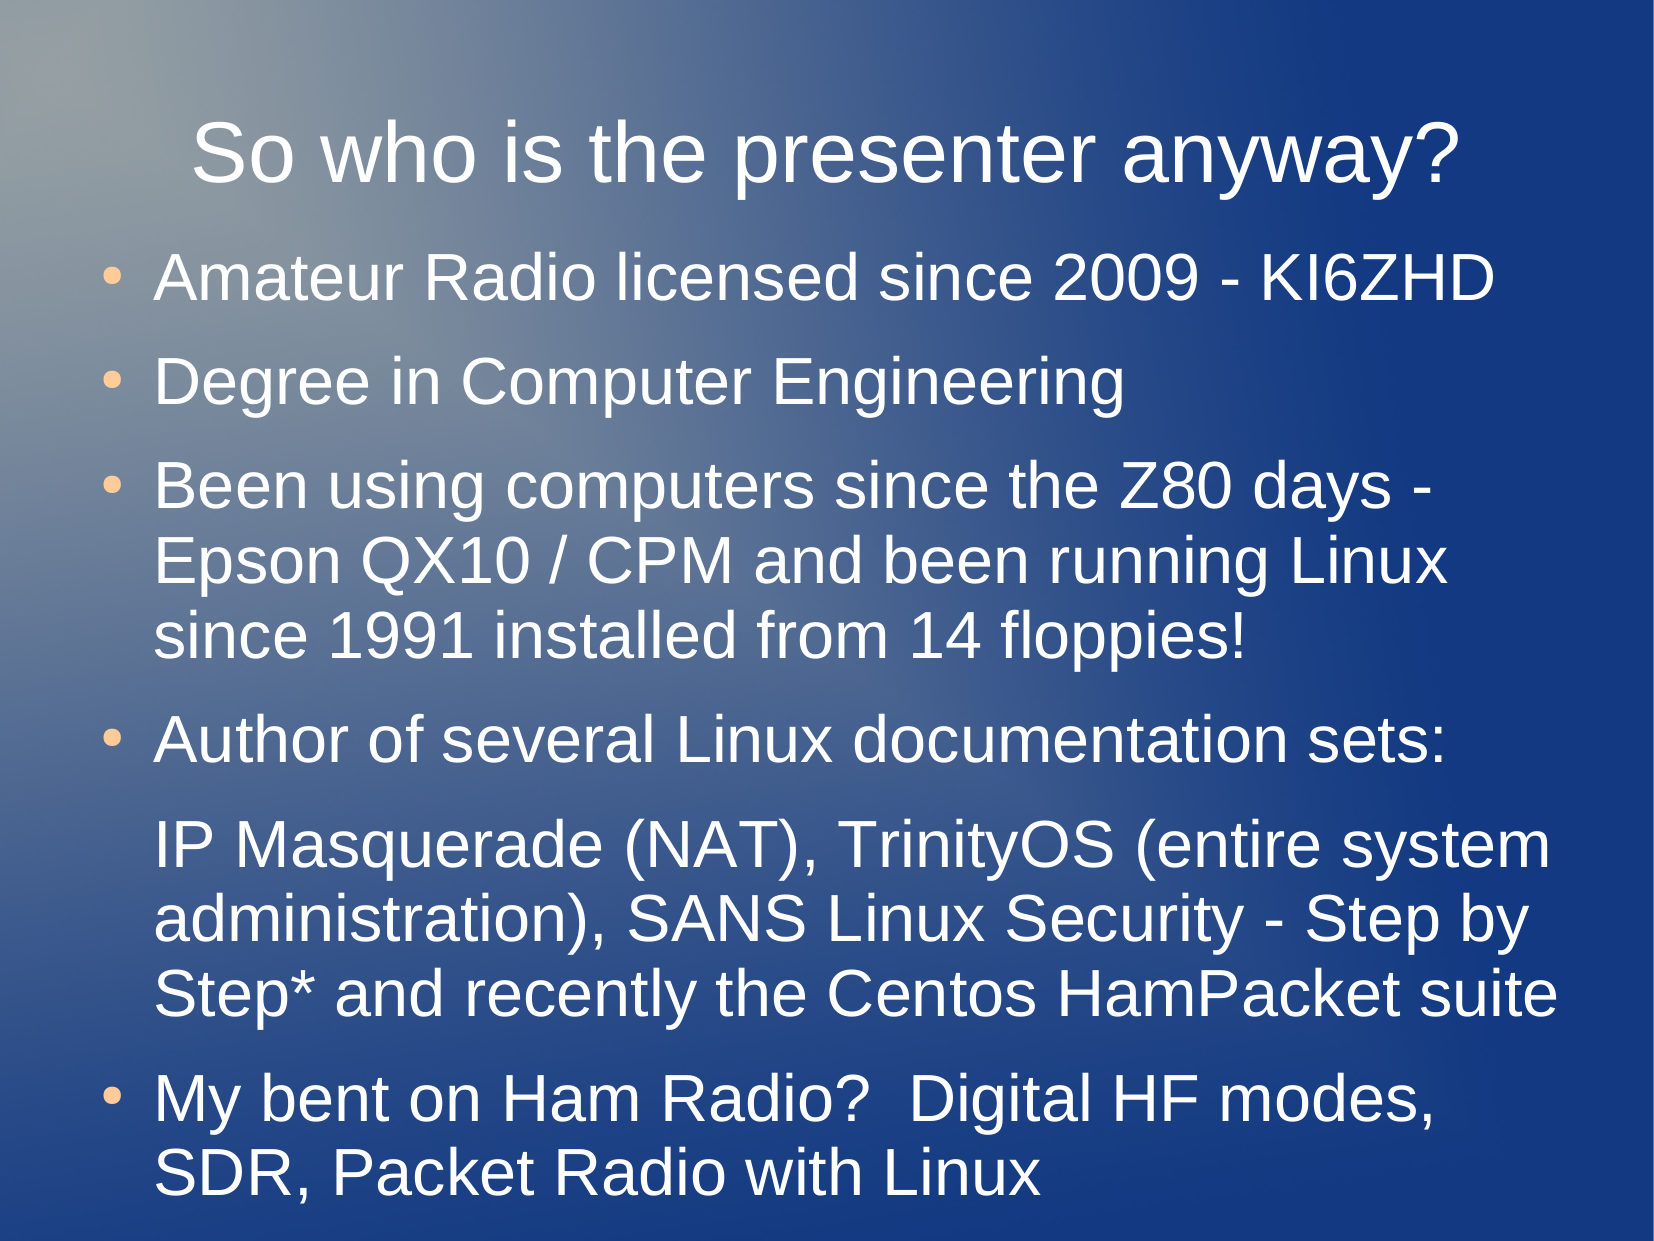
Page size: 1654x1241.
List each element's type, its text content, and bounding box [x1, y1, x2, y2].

list Amateur Radio licensed since 2009 - KI6ZHD Degree in Computer Engineering Been using computers since the Z80 days - Epson QX10 / CPM and been running Linux since 1991 installed from 14 floppies! Author of several Linux documentation sets: IP Masquerade (NAT), TrinityOS (entire system administration), SANS Linux Security - Step by Step* and recently the Centos HamPacket suite My bent on Ham Radio? Digital HF modes, SDR, Packet Radio with Linux [82, 240, 1571, 1241]
title So who is the presenter anyway? [82, 49, 1571, 240]
picture [0, 0, 1654, 1241]
